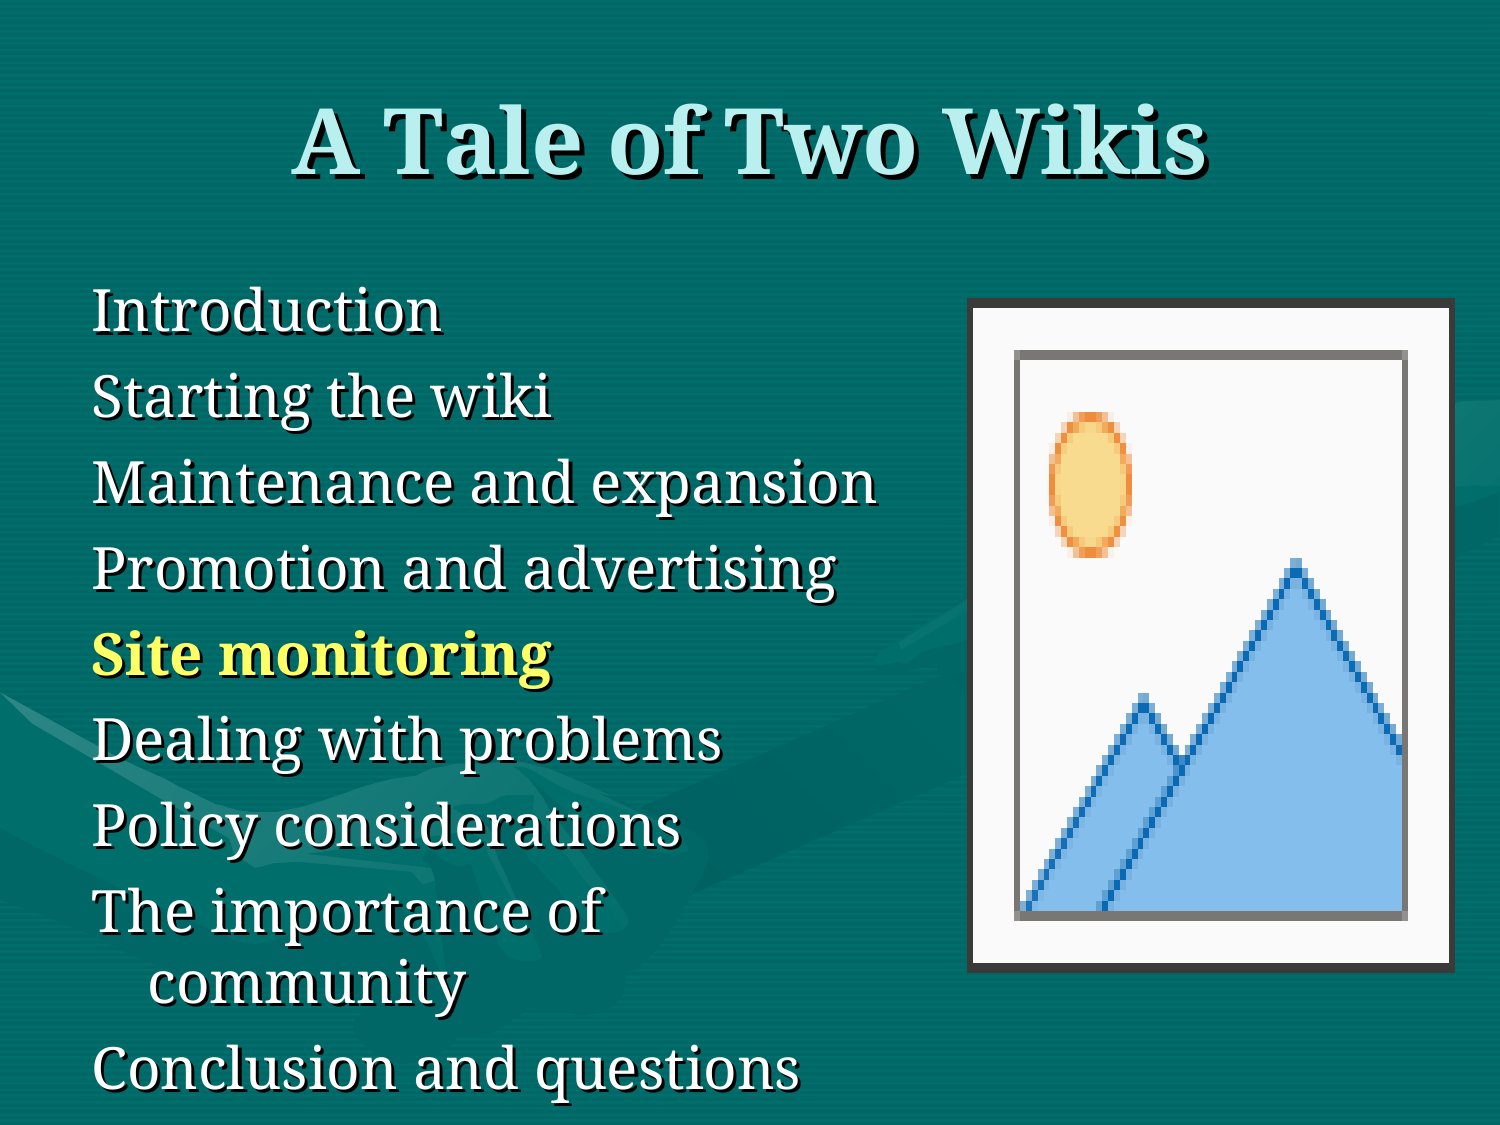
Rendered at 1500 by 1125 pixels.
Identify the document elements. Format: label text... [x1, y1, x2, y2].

picture [425, 1076, 434, 1086]
picture [0, 0, 1500, 1125]
title A Tale of Two Wikis [75, 45, 1426, 233]
list Introduction Starting the wiki Maintenance and expansion Promotion and advertising Site monitoring Dealing with problems Policy considerations The importance of community Conclusion and questions [76, 267, 951, 1024]
